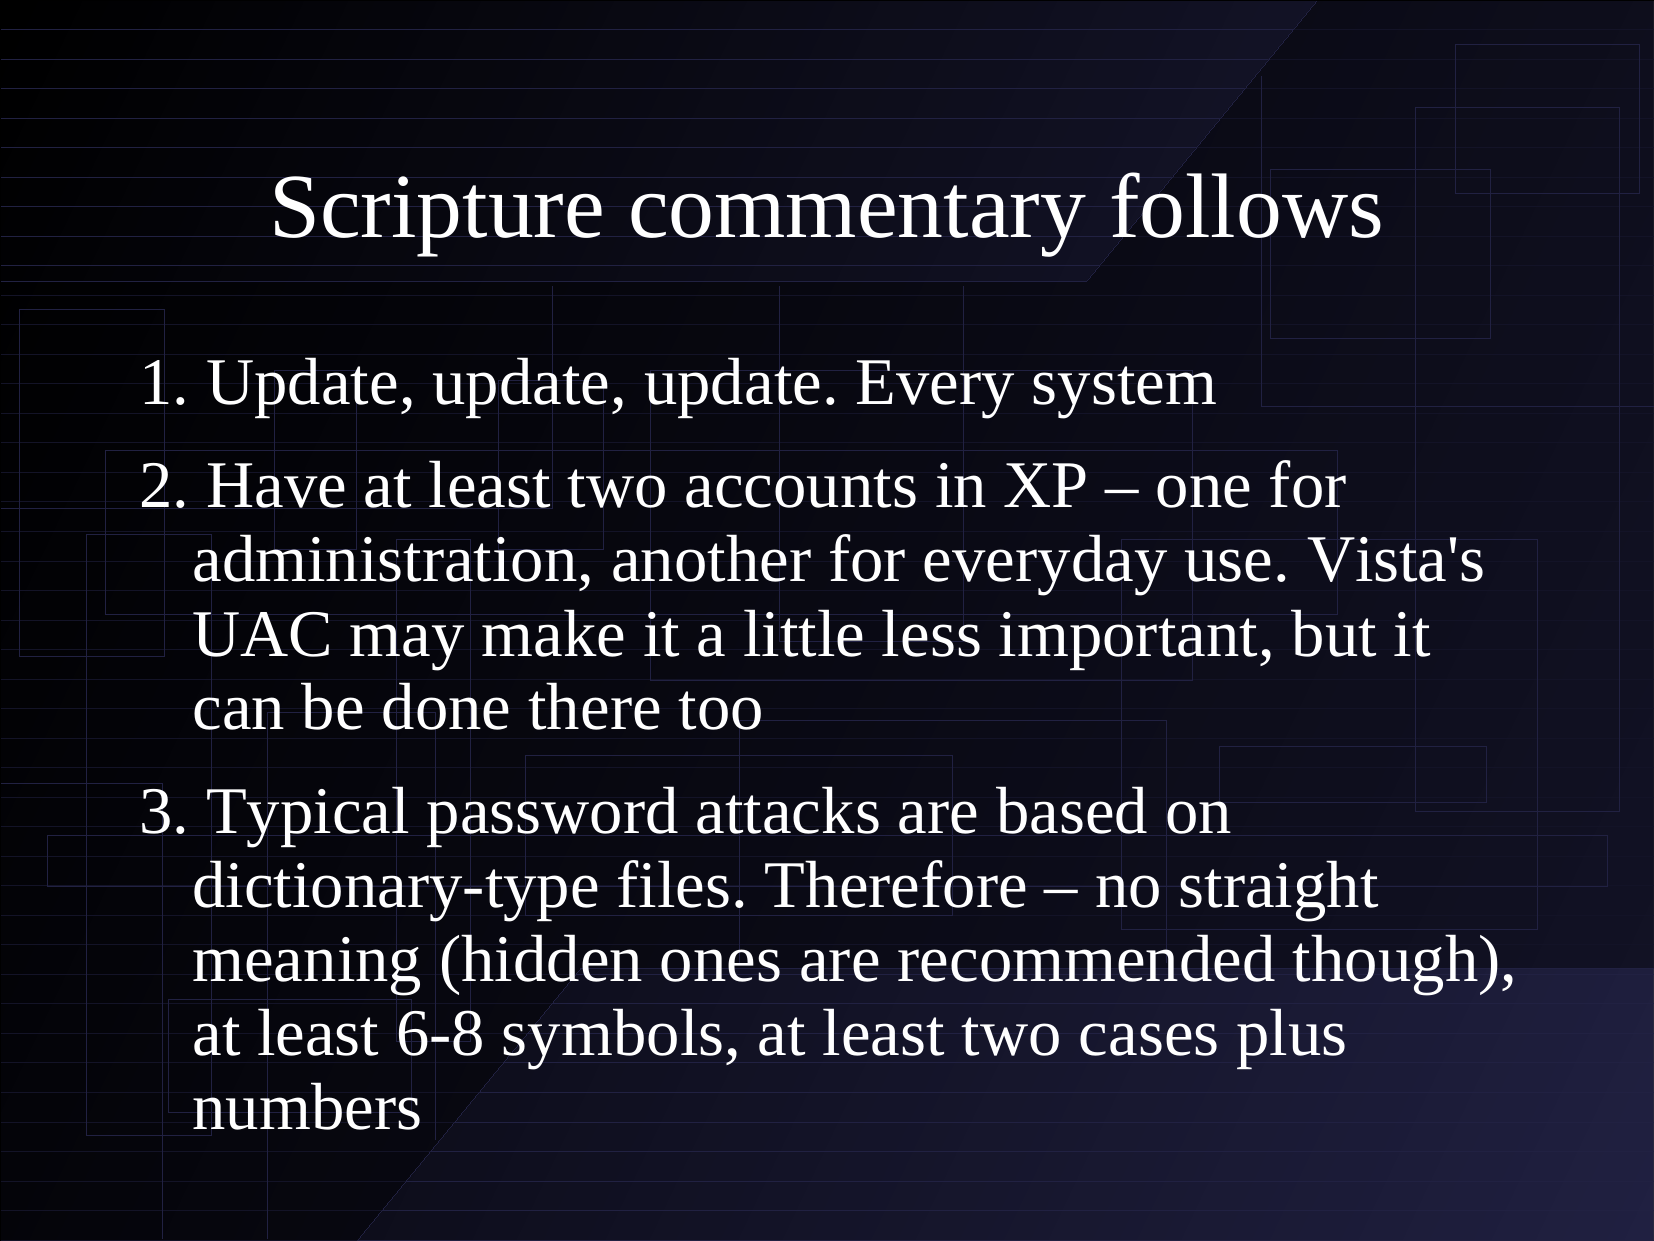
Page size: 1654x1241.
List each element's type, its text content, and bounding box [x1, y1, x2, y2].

title Scripture commentary follows [121, 102, 1534, 311]
list 1. Update, update, update. Every system 2. Have at least two accounts in XP – one for administration, another for everyday use. Vista's UAC may make it a little less important, but it can be done there too 3. Typical password attacks are based on dictionary-type files. Therefore – no straight meaning (hidden ones are recommended though), at least 6-8 symbols, at least two cases plus numbers [121, 344, 1534, 1145]
